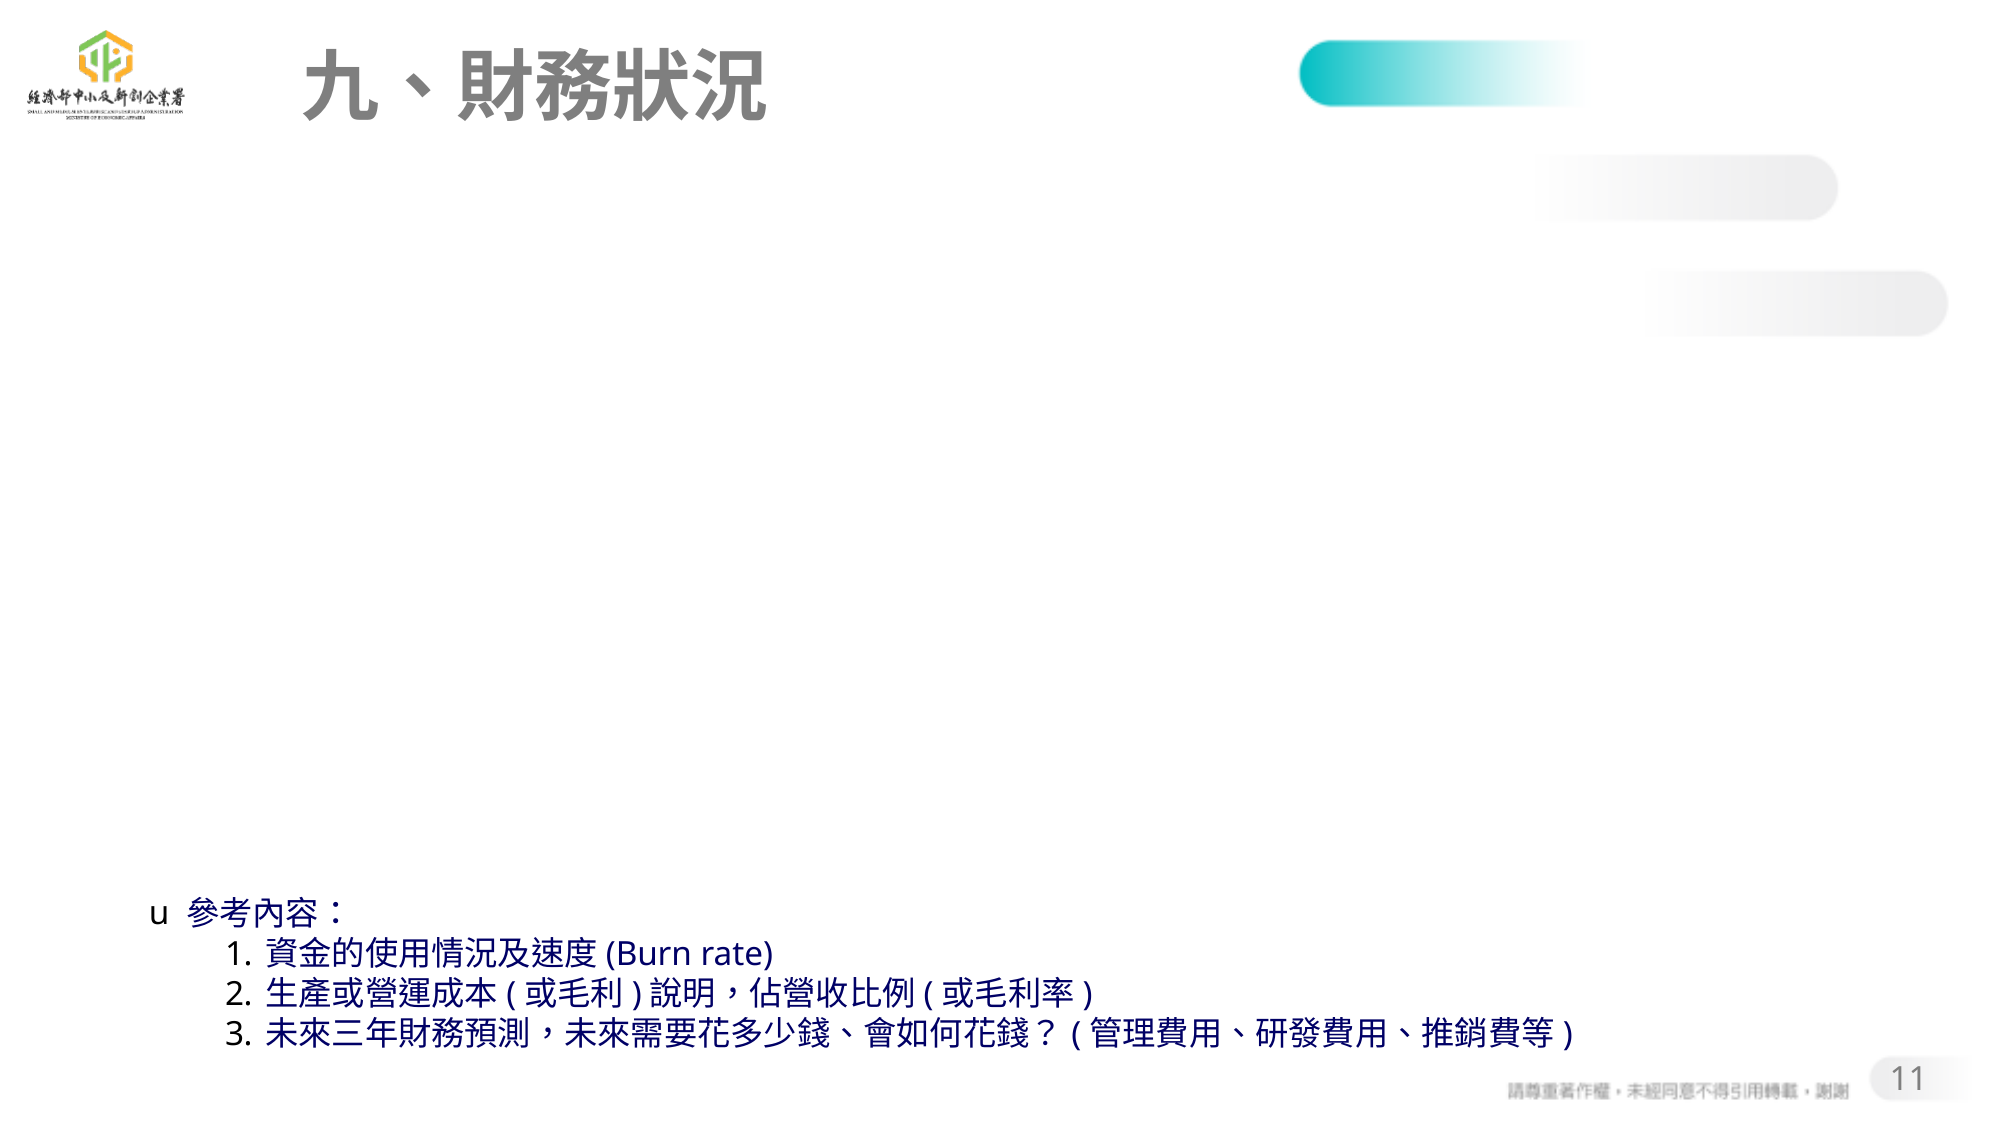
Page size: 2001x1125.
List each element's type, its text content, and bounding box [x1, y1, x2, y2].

text_box 參考內容： 資金的使用情況及速度(Burn rate) 生產或營運成本(或毛利)說明，佔營收比例(或毛利率) 未來三年財務預測，未來需要花多少錢、會如何花錢？(管理費用、研發費用、推銷費等) [133, 884, 1544, 1062]
text_box 九、財務狀況 [286, 28, 1347, 138]
text_box 11 [1874, 1049, 1953, 1110]
